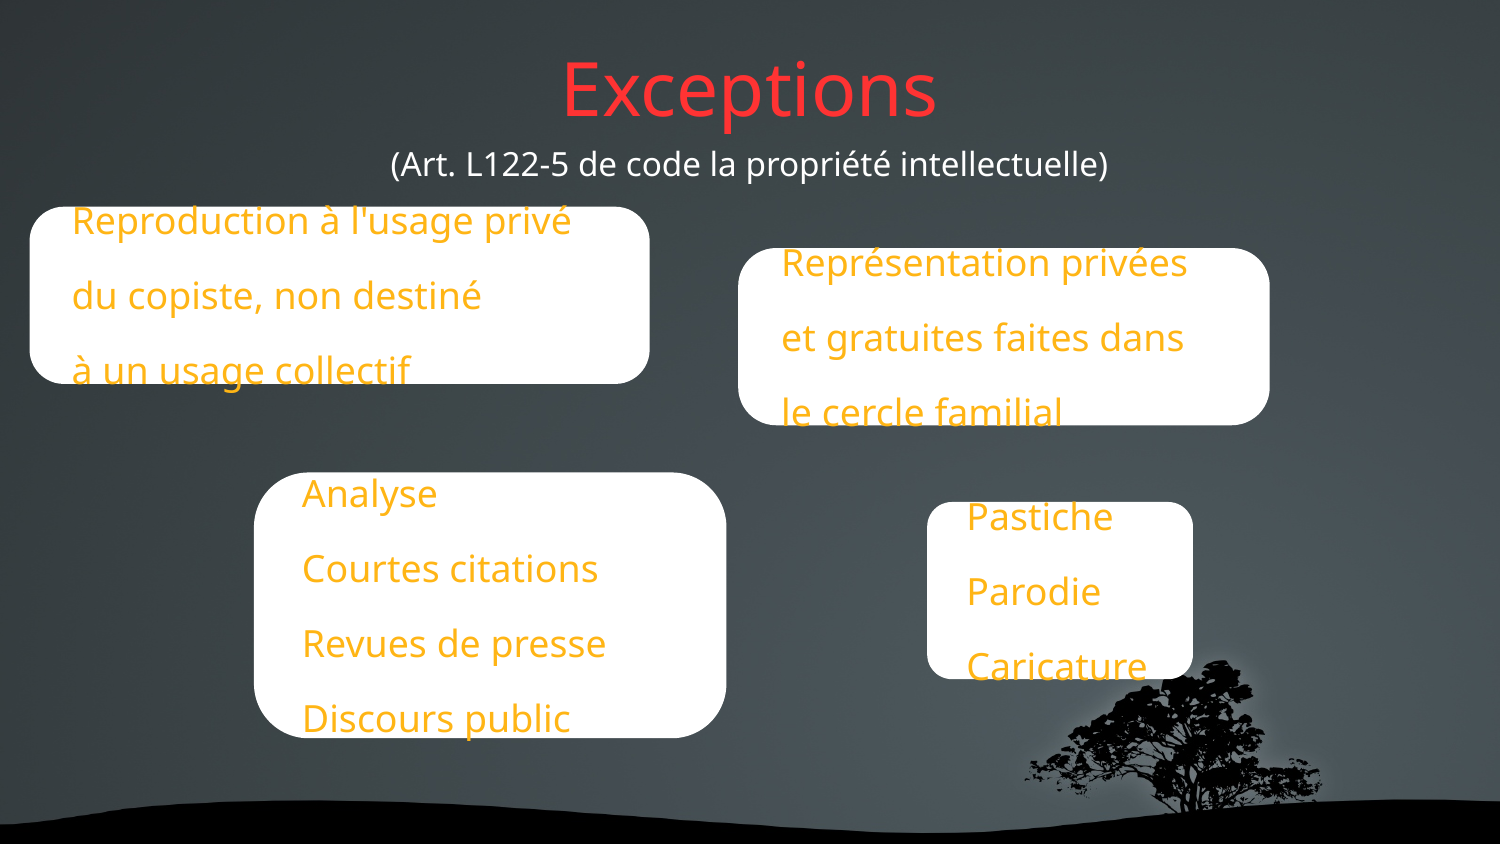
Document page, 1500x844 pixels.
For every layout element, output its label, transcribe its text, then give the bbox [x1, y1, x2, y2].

text_box Pastiche Parodie Caricature [927, 501, 1193, 680]
text_box Représentation privées et gratuites faites dans le cercle familial [738, 248, 1270, 426]
text_box Analyse Courtes citations Revues de presse Discours public [253, 472, 727, 739]
picture [0, 0, 1500, 844]
text_box Exceptions (Art. L122-5 de code la propriété intellectuelle) [75, 33, 1425, 175]
text_box Reproduction à l'usage privé du copiste, non destiné à un usage collectif [29, 206, 650, 384]
